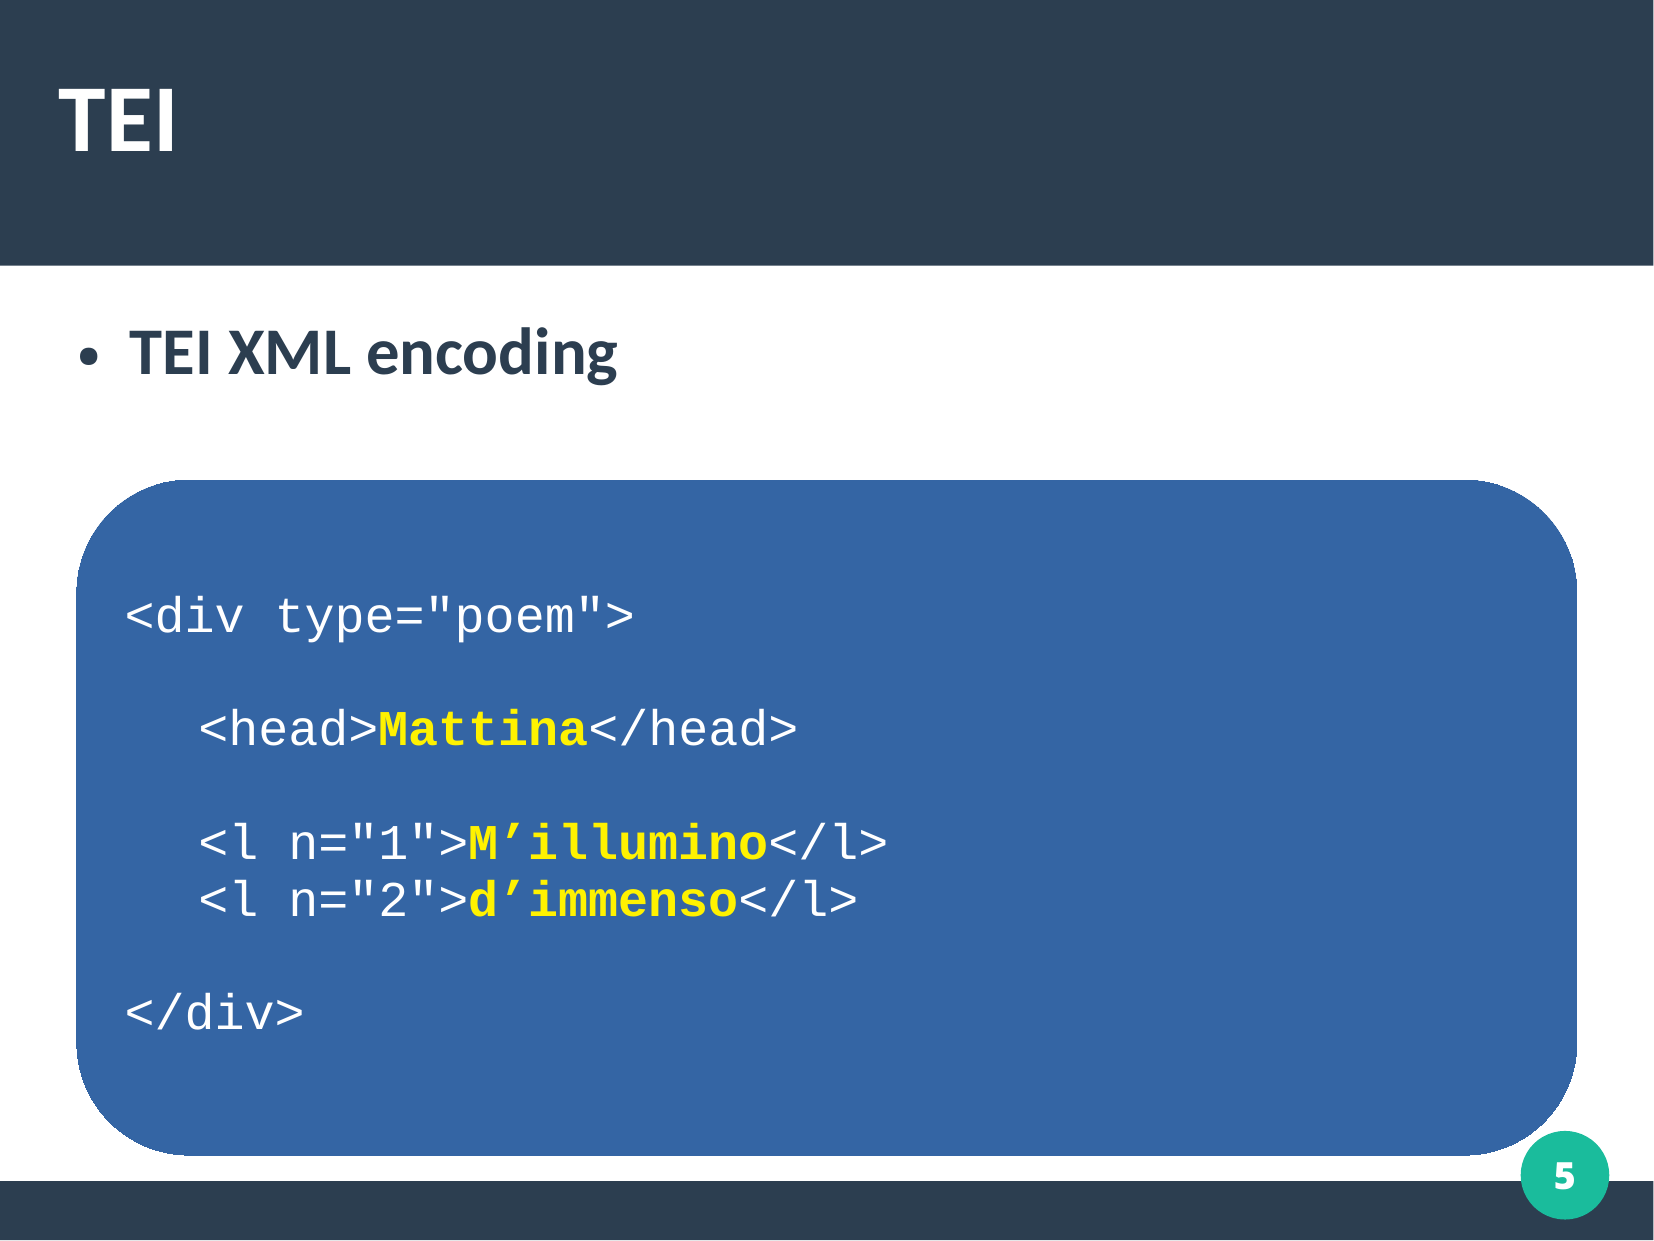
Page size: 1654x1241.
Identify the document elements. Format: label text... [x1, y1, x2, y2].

title TEI [59, 49, 1595, 207]
list TEI XML encoding [59, 324, 1577, 406]
text_box <div type="poem"> <head>Mattina</head> <l n="1">M’illumino</l> <l n="2">d’immenso</l> </div> [76, 480, 1577, 1156]
